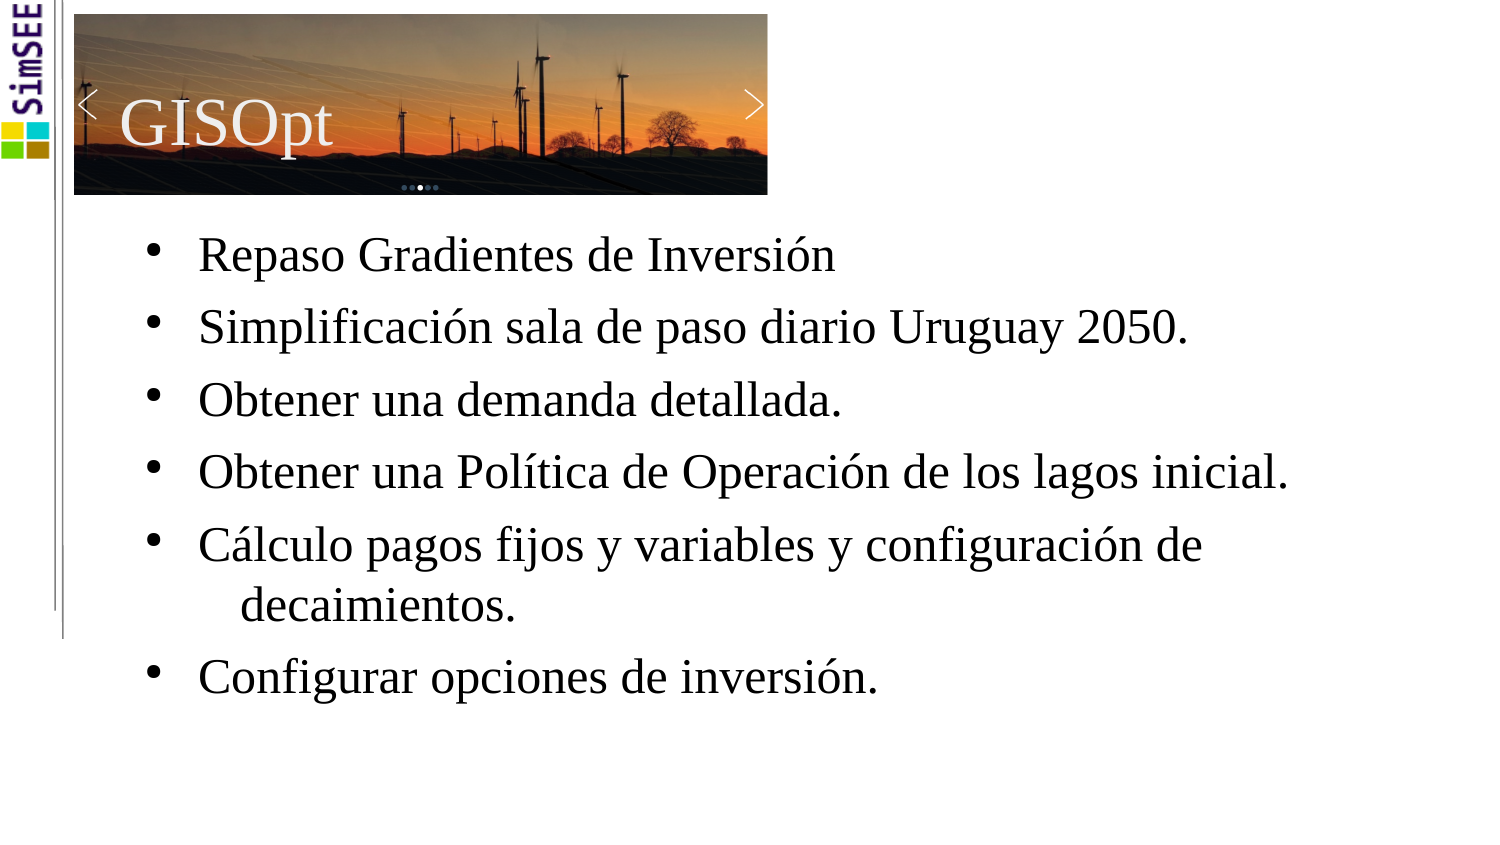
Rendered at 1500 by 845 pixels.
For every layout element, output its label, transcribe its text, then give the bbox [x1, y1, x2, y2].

picture [74, 14, 768, 196]
picture [0, 121, 51, 160]
picture [0, 3, 52, 116]
list Repaso Gradientes de Inversión Simplificación sala de paso diario Uruguay 2050. Obtener una demanda detallada. Obtener una Política de Operación de los lagos inicial. Cálculo pagos fijos y variables y configuración de decaimientos. Configurar opciones de inversión. [112, 213, 1388, 721]
title GISOpt [105, 65, 391, 171]
